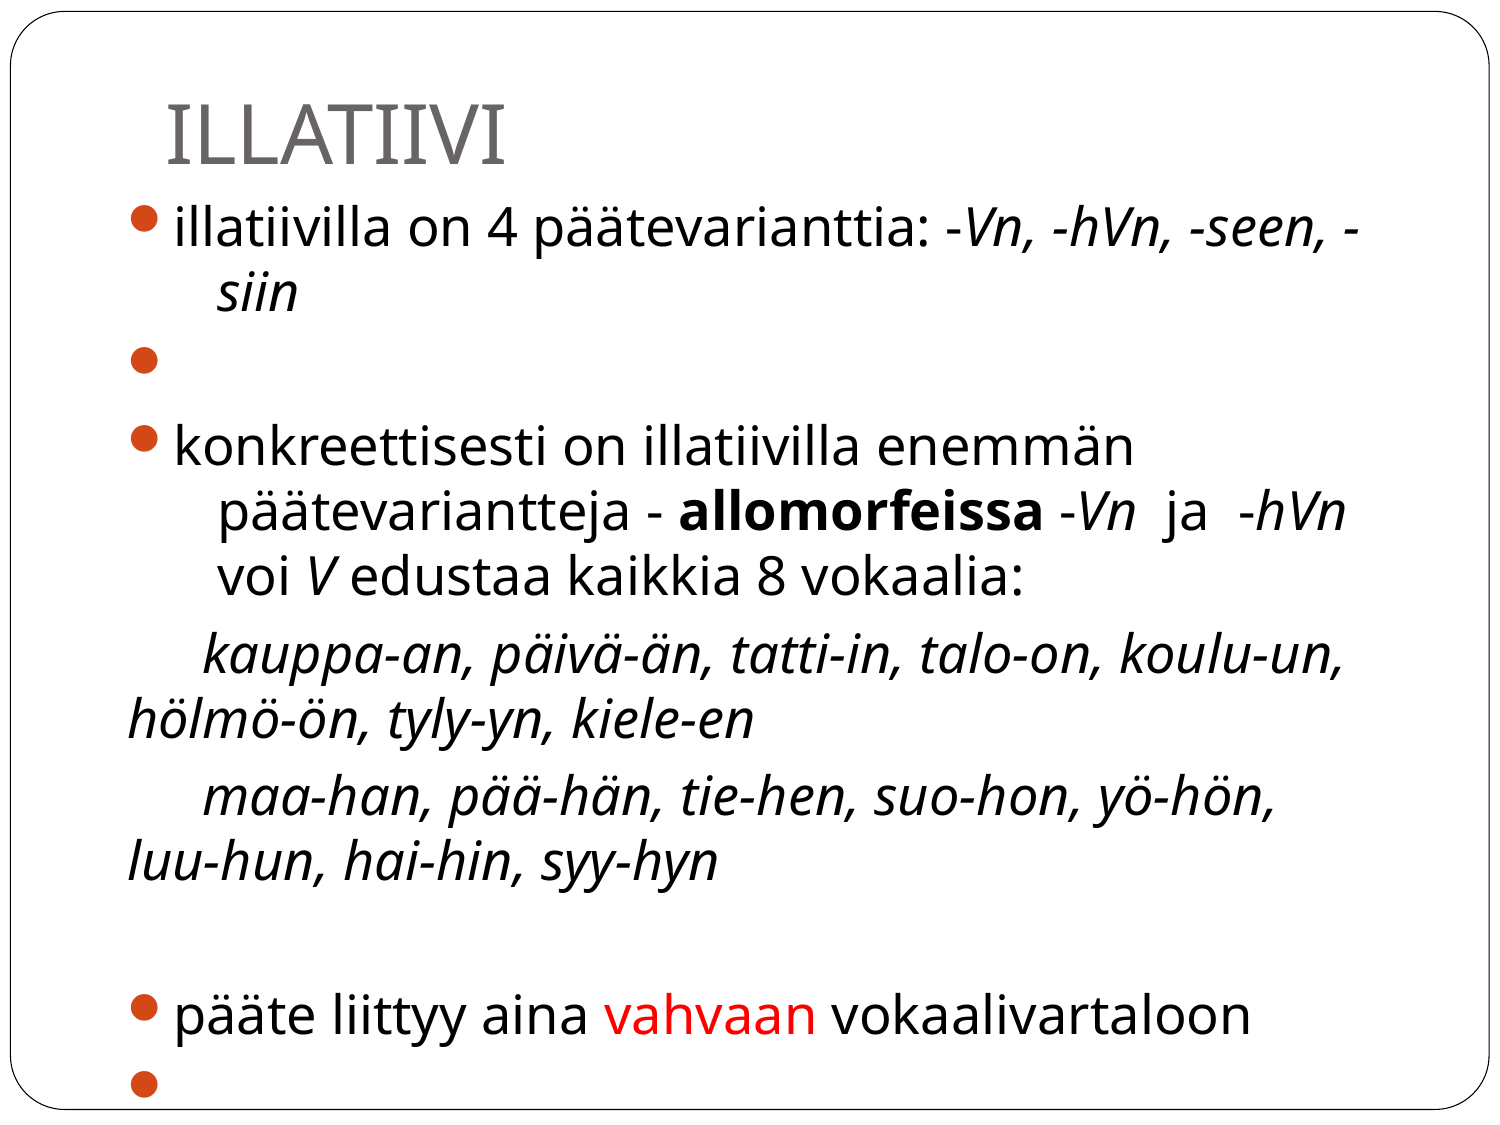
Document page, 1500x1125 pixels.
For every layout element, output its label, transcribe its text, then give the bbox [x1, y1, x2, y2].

list illatiivilla on 4 päätevarianttia: -Vn, -hVn, -seen, -siin konkreettisesti on illatiivilla enemmän päätevariantteja - allomorfeissa -Vn ja -hVn voi V edustaa kaikkia 8 vokaalia: kauppa-an, päivä-än, tatti-in, talo-on, koulu-un, hölmö-ön, tyly-yn, kiele-en maa-han, pää-hän, tie-hen, suo-hon, yö-hön, luu-hun, hai-hin, syy-hyn pääte liittyy aina vahvaan vokaalivartaloon [112, 184, 1426, 1083]
title ILLATIIVI [150, 45, 1426, 184]
